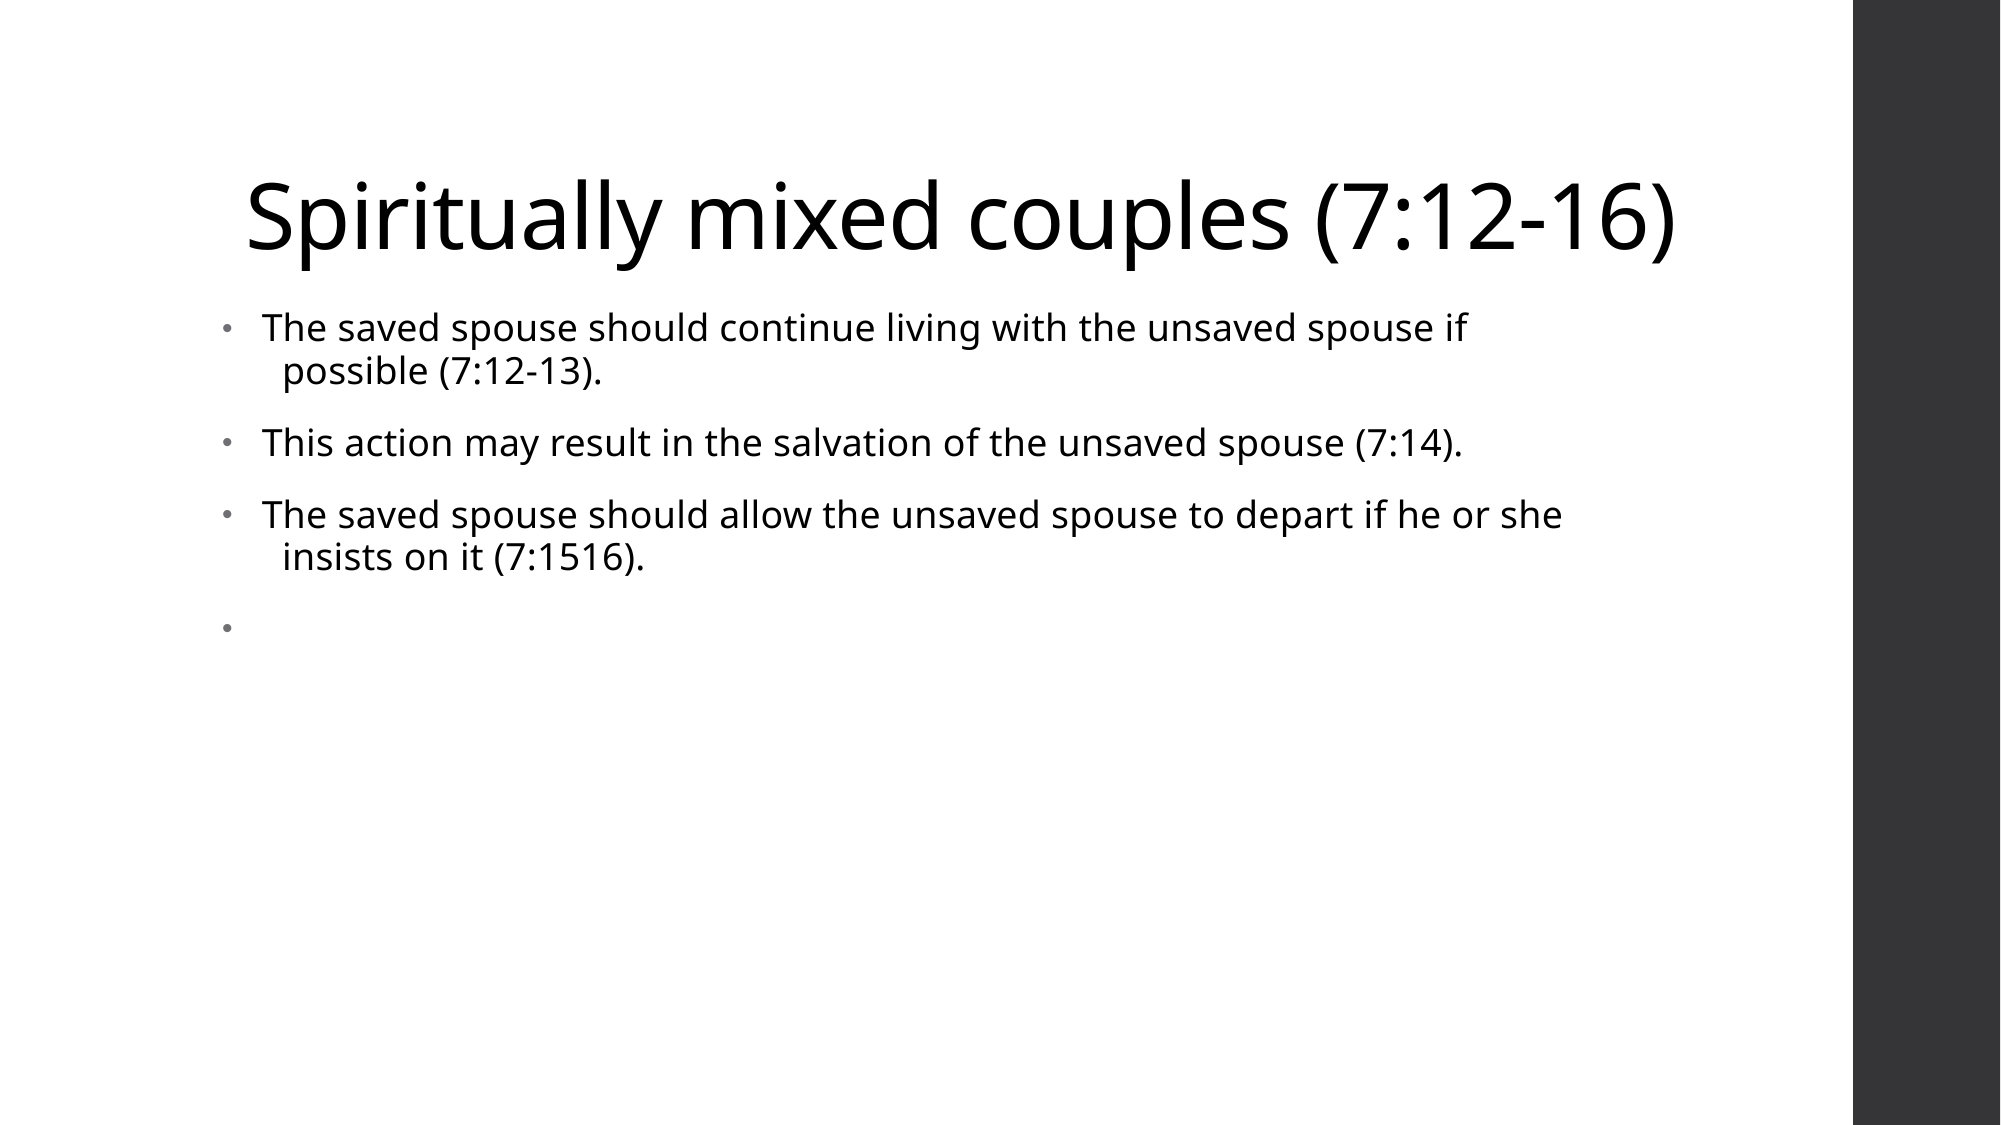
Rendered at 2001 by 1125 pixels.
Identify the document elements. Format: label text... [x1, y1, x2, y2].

title Spiritually mixed couples (7:12-16) [206, 60, 1797, 278]
list The saved spouse should continue living with the unsaved spouse if possible (7:12-13). This action may result in the salvation of the unsaved spouse (7:14). The saved spouse should allow the unsaved spouse to depart if he or she insists on it (7:1516). [206, 299, 1617, 1014]
